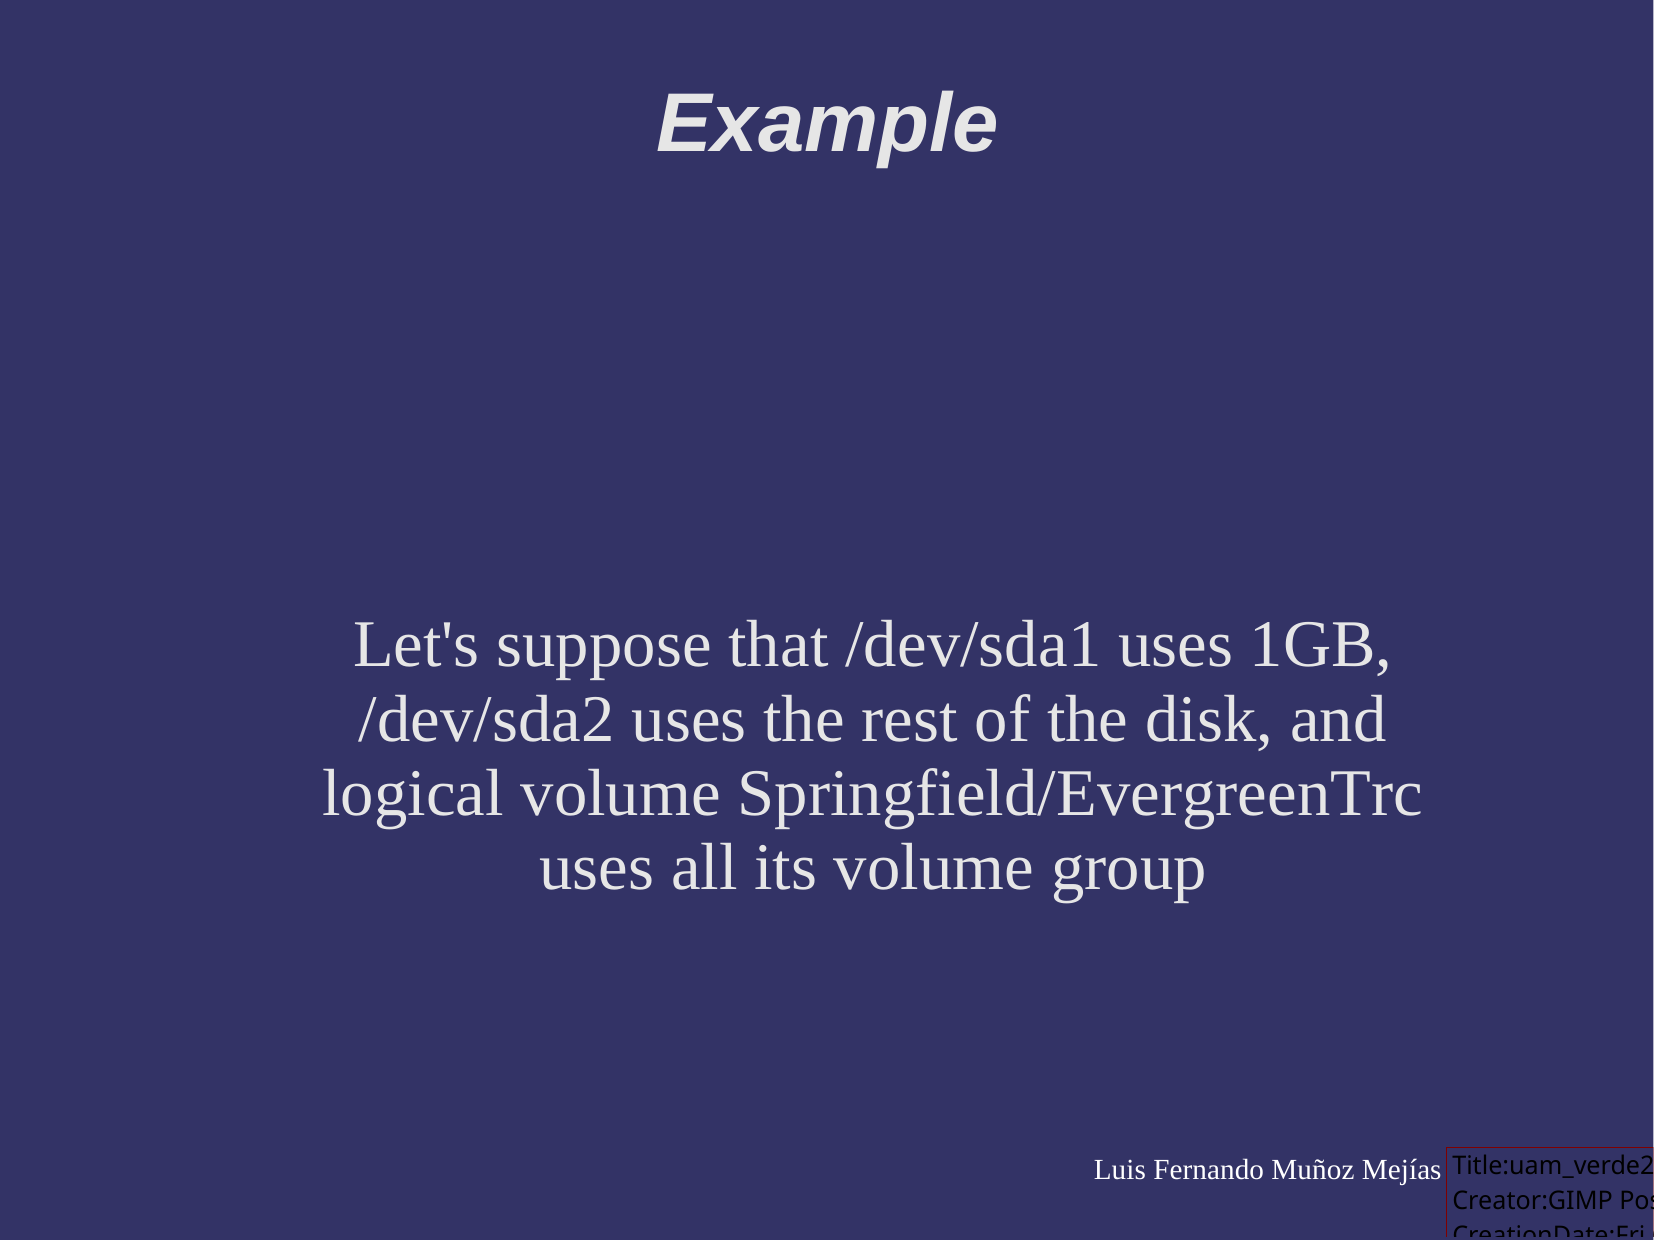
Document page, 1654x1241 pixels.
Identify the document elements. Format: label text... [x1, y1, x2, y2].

title Example [121, 19, 1534, 227]
subtitle Let's suppose that /dev/sda1 uses 1GB, /dev/sda2 uses the rest of the disk, and logical volume Springfield/EvergreenTrc uses all its volume group [178, 364, 1570, 1147]
